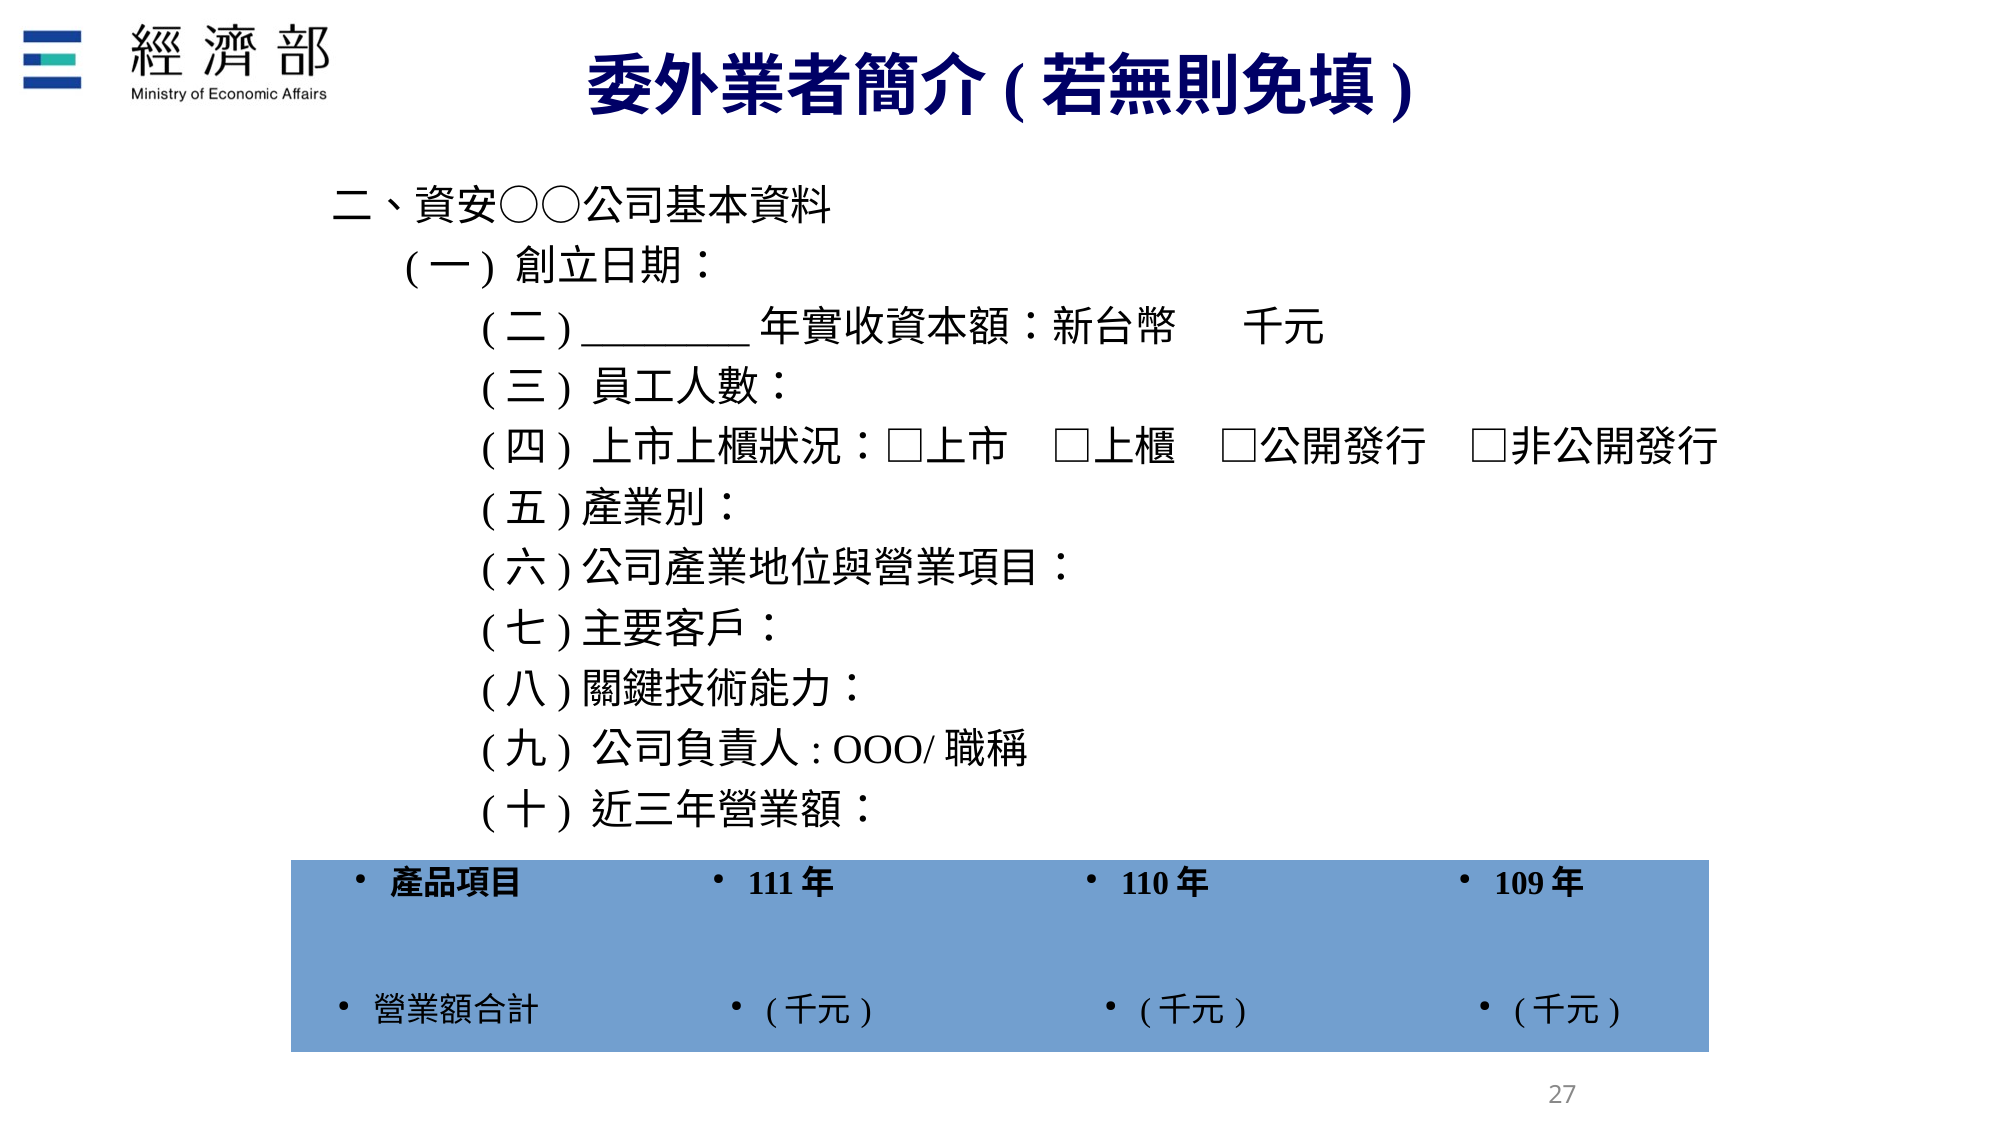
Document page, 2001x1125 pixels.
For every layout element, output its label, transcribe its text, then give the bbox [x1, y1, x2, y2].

text_box 二、資安○○公司基本資料 (一) 創立日期： (二) ________年實收資本額：新台幣 千元 (三) 員工人數： (四) 上市上櫃狀況：□上市 □上櫃 □公開發行 □非公開發行 (五)產業別： (六)公司產業地位與營業項目： (七)主要客戶： (八)關鍵技術能力： (九) 公司負責人: OOO/職稱 (十) 近三年營業額： [316, 160, 1581, 842]
table_cell (千元) [587, 986, 961, 1052]
table_cell (千元) [961, 986, 1335, 1052]
table_header 109年 [1335, 860, 1709, 926]
table_cell [291, 926, 587, 986]
table_header 產品項目 [291, 860, 587, 926]
table_cell [1335, 926, 1709, 986]
table_header 110年 [961, 860, 1335, 926]
table_header 111年 [587, 860, 961, 926]
text_box 26 [1533, 1065, 2000, 1125]
table_cell 營業額合計 [291, 986, 587, 1052]
table_cell [587, 926, 961, 986]
title 委外業者簡介(若無則免填) [324, 23, 1675, 143]
table_cell (千元) [1335, 986, 1709, 1052]
table_cell [961, 926, 1335, 986]
